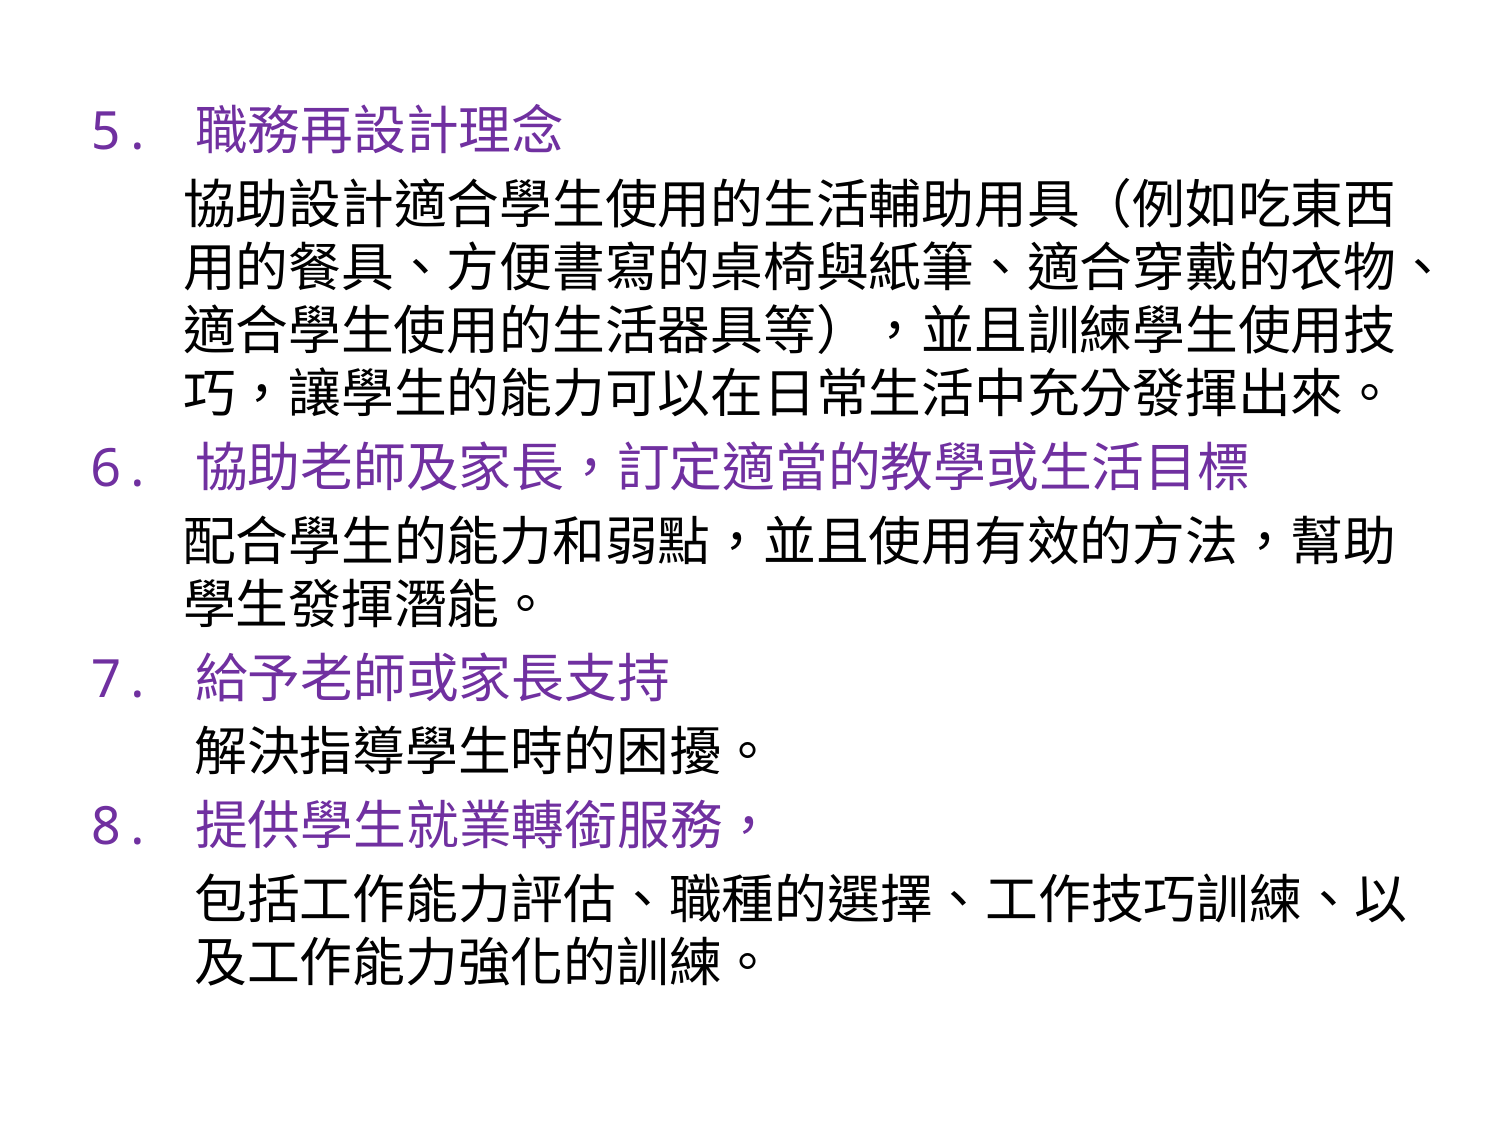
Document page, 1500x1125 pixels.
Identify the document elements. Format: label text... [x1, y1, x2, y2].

list 5. 職務再設計理念 協助設計適合學生使用的生活輔助用具（例如吃東西用的餐具、方便書寫的桌椅與紙筆、適合穿戴的衣物、適合學生使用的生活器具等），並且訓練學生使用技巧，讓學生的能力可以在日常生活中充分發揮出來。 6. 協助老師及家長，訂定適當的教學或生活目標 配合學生的能力和弱點，並且使用有效的方法，幫助學生發揮潛能。 7. 給予老師或家長支持 解決指導學生時的困擾。 8. 提供學生就業轉銜服務， 包括工作能力評估、職種的選擇、工作技巧訓練、以及工作能力強化的訓練。 [75, 89, 1425, 1039]
